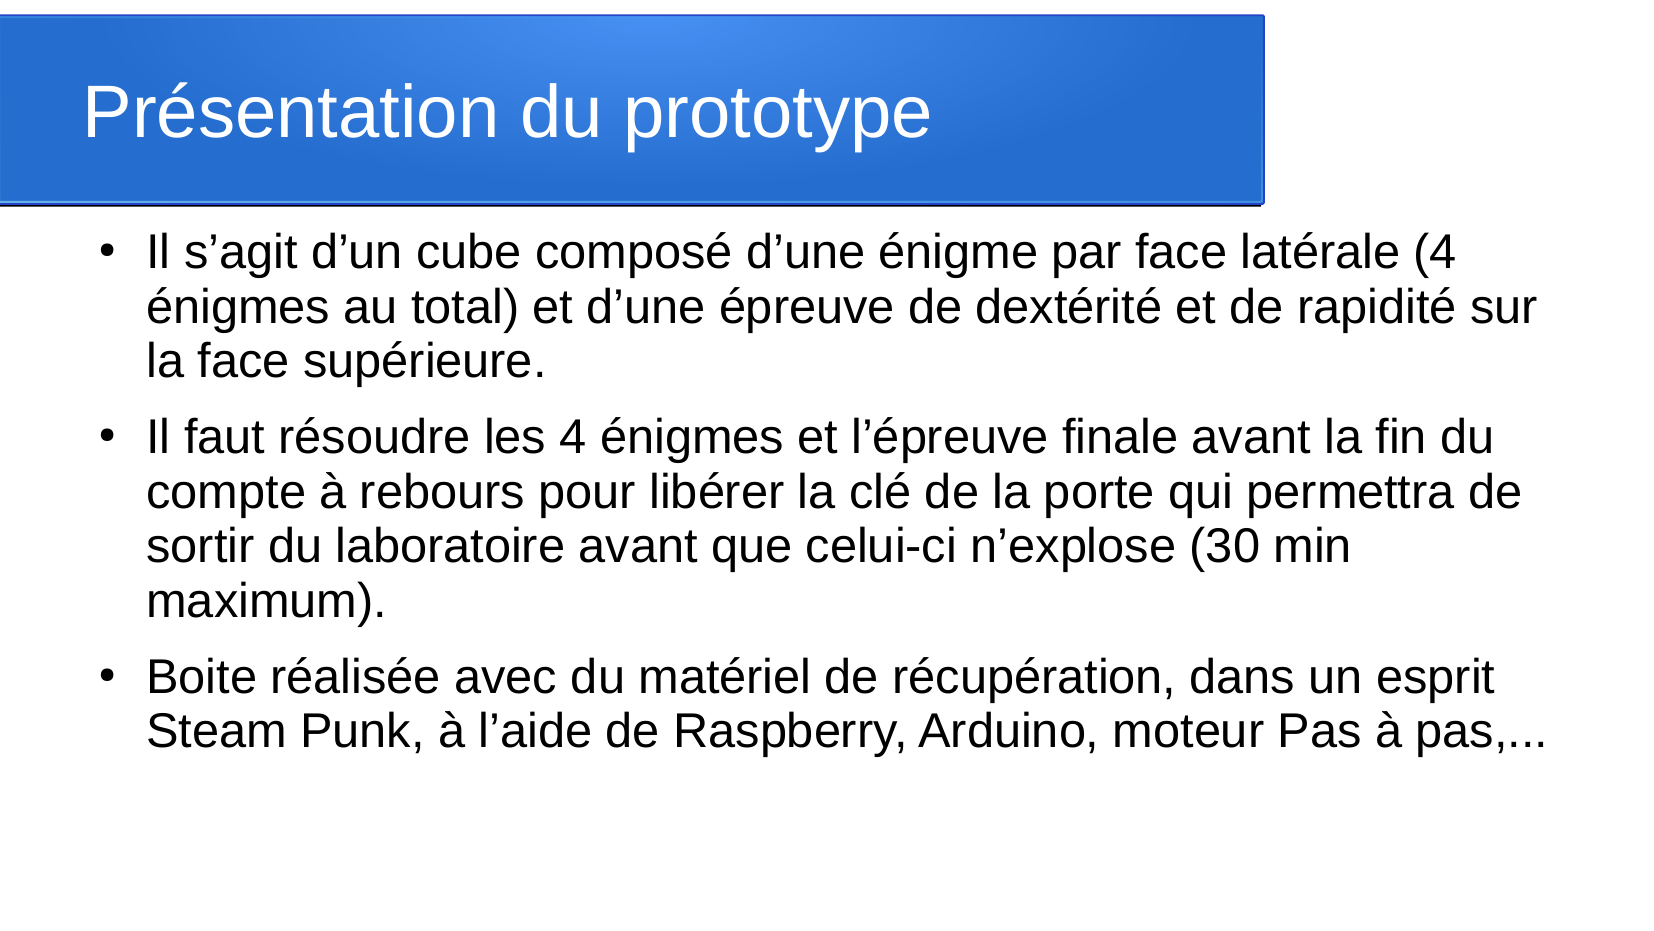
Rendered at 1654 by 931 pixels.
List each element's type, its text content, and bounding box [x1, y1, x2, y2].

list Il s’agit d’un cube composé d’une énigme par face latérale (4 énigmes au total) et d’une épreuve de dextérité et de rapidité sur la face supérieure. Il faut résoudre les 4 énigmes et l’épreuve finale avant la fin du compte à rebours pour libérer la clé de la porte qui permettra de sortir du laboratoire avant que celui-ci n’explose (30 min maximum). Boite réalisée avec du matériel de récupération, dans un esprit Steam Punk, à l’aide de Raspberry, Arduino, moteur Pas à pas,... [82, 224, 1571, 764]
title Présentation du prototype [82, 35, 1235, 189]
